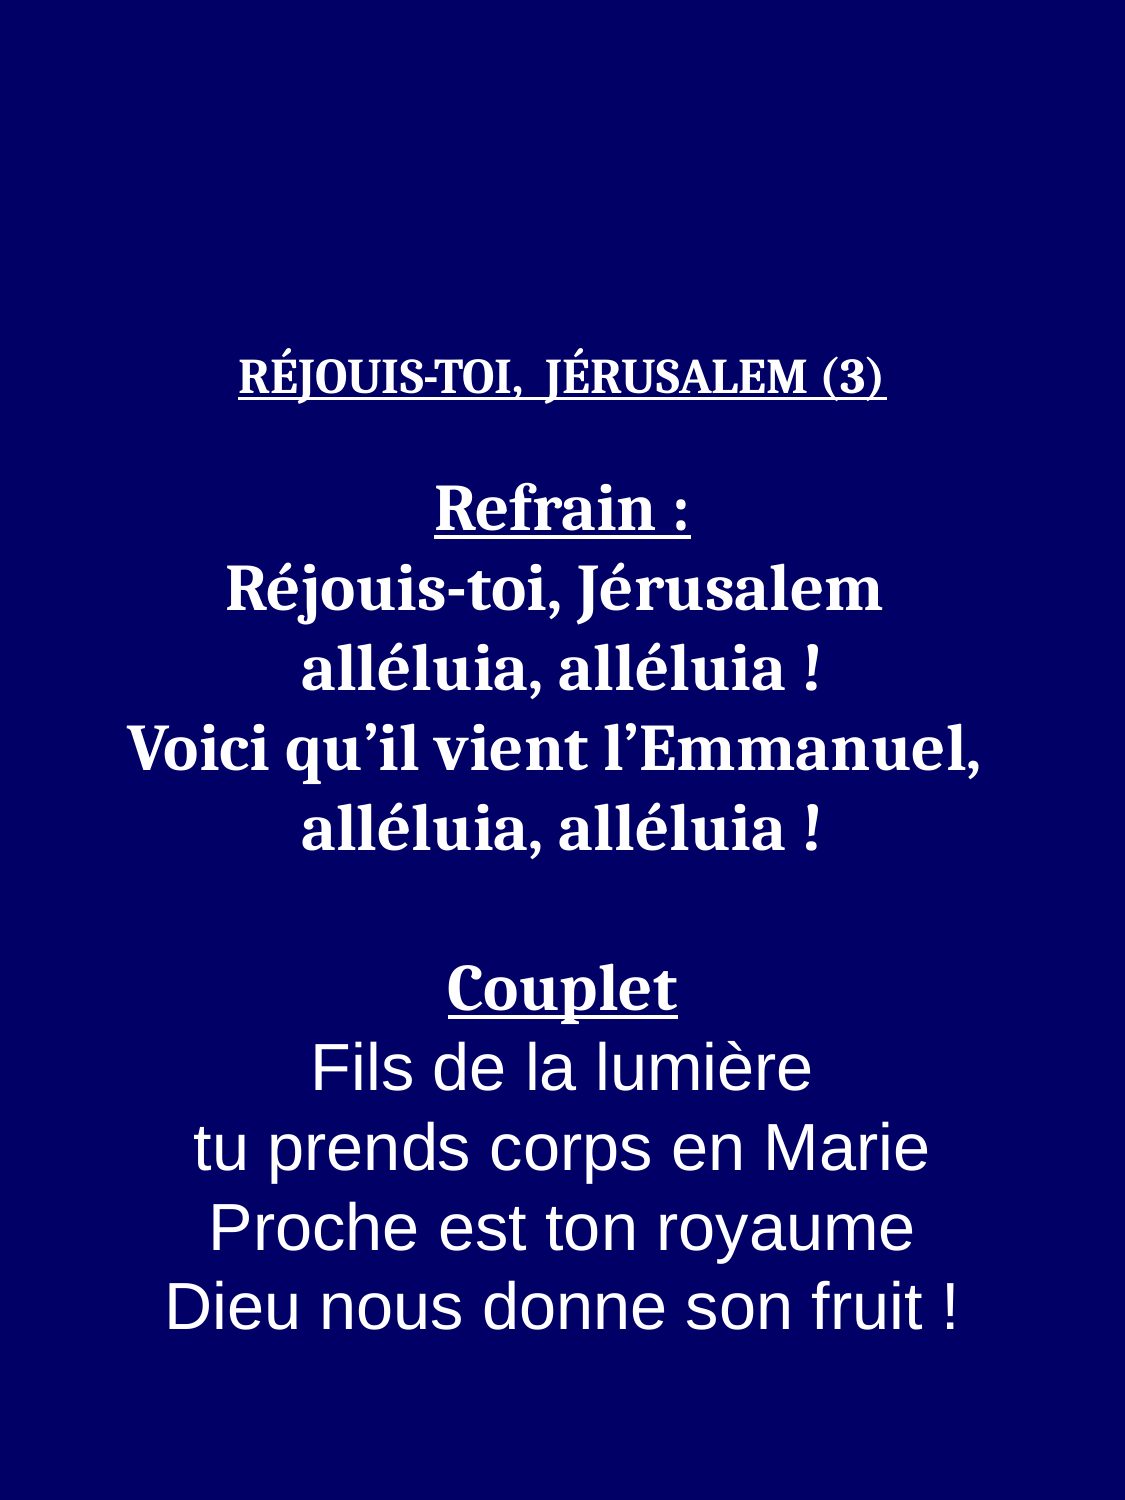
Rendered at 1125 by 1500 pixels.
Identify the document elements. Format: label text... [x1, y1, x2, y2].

text_box RÉJOUIS-TOI, JÉRUSALEM (3) Refrain : Réjouis-toi, Jérusalem alléluia, alléluia ! Voici qu’il vient l’Emmanuel, alléluia, alléluia ! Couplet Fils de la lumière tu prends corps en Marie Proche est ton royaume Dieu nous donne son fruit ! [0, 336, 1125, 1335]
